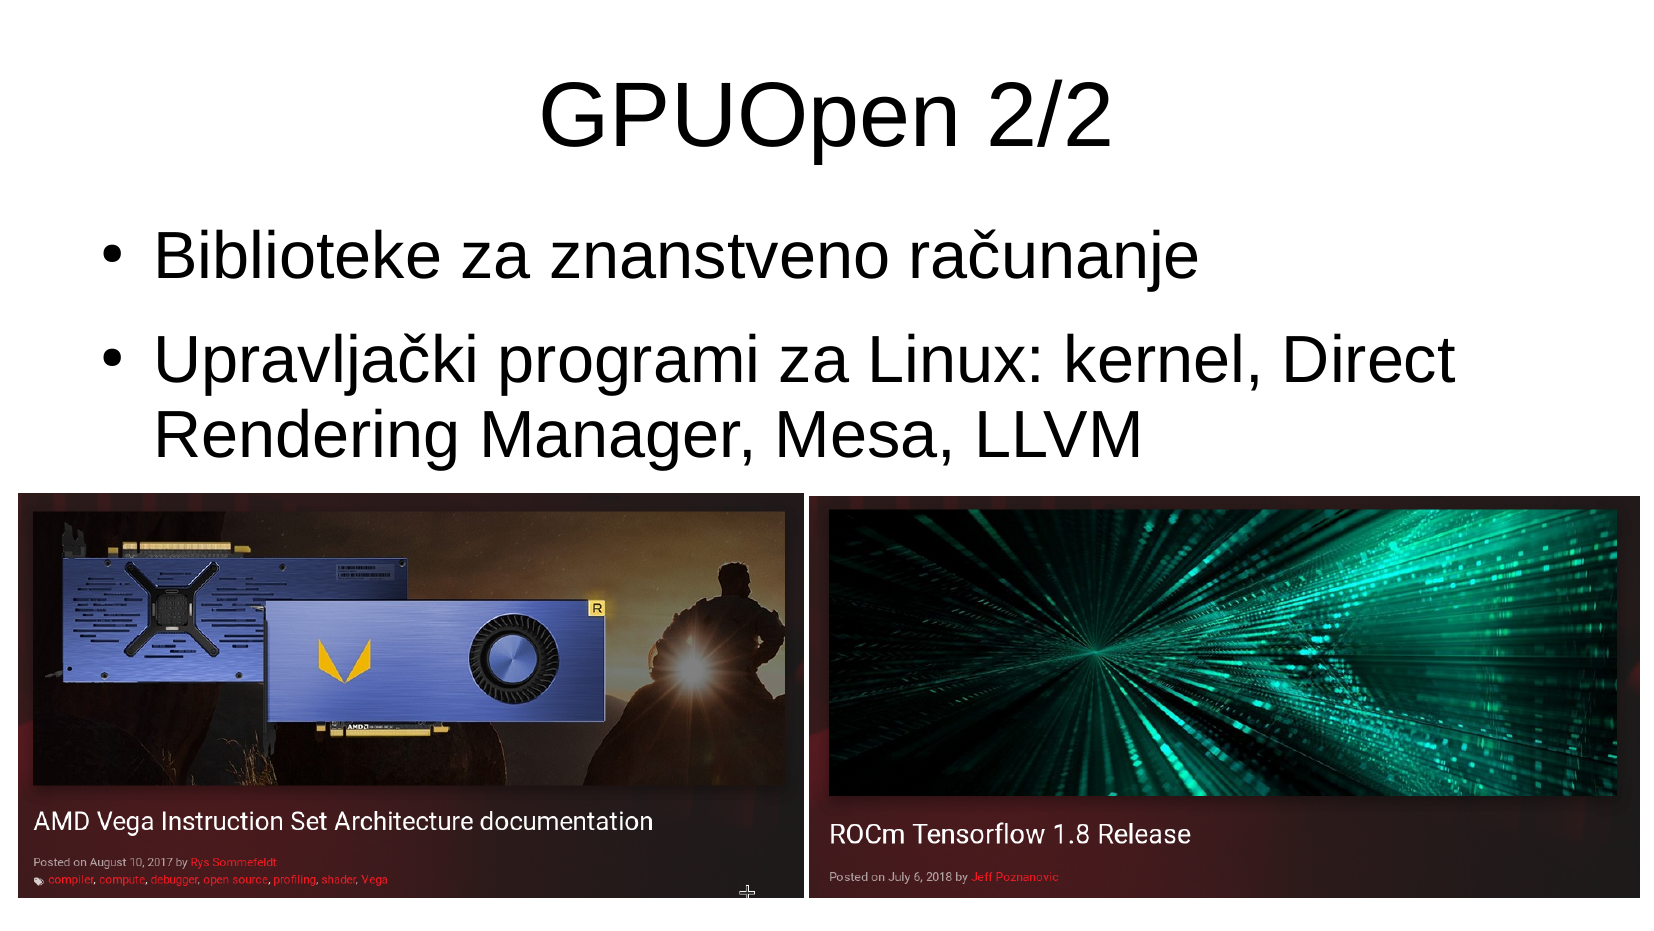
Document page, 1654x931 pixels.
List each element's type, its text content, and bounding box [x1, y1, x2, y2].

picture [809, 496, 1640, 898]
picture [18, 493, 804, 898]
list Biblioteke za znanstveno računanje Upravljački programi za Linux: kernel, Direct Rendering Manager, Mesa, LLVM [82, 217, 1571, 758]
title GPUOpen 2/2 [82, 37, 1571, 193]
